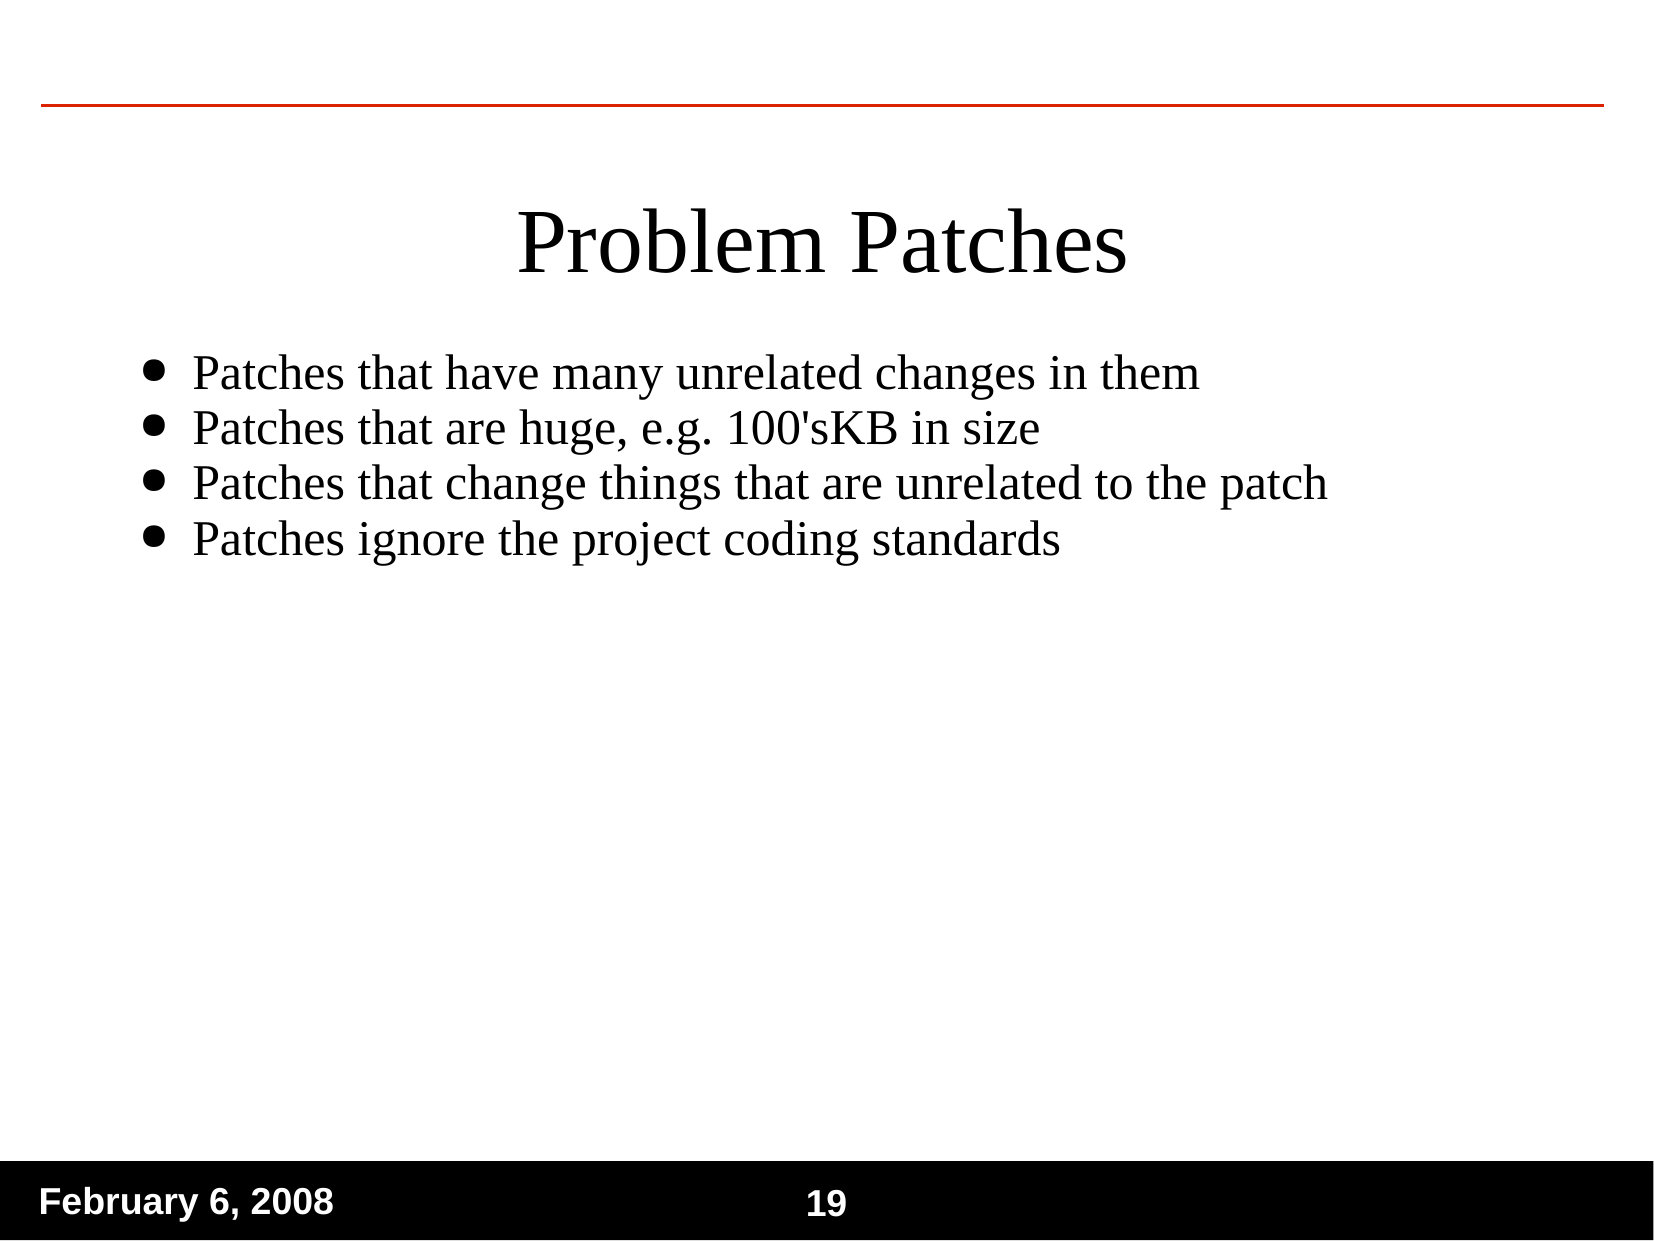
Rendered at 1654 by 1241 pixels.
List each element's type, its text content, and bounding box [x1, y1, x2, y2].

title Problem Patches [117, 137, 1530, 346]
list Patches that have many unrelated changes in them Patches that are huge, e.g. 100'sKB in size Patches that change things that are unrelated to the patch Patches ignore the project coding standards [121, 344, 1534, 1127]
